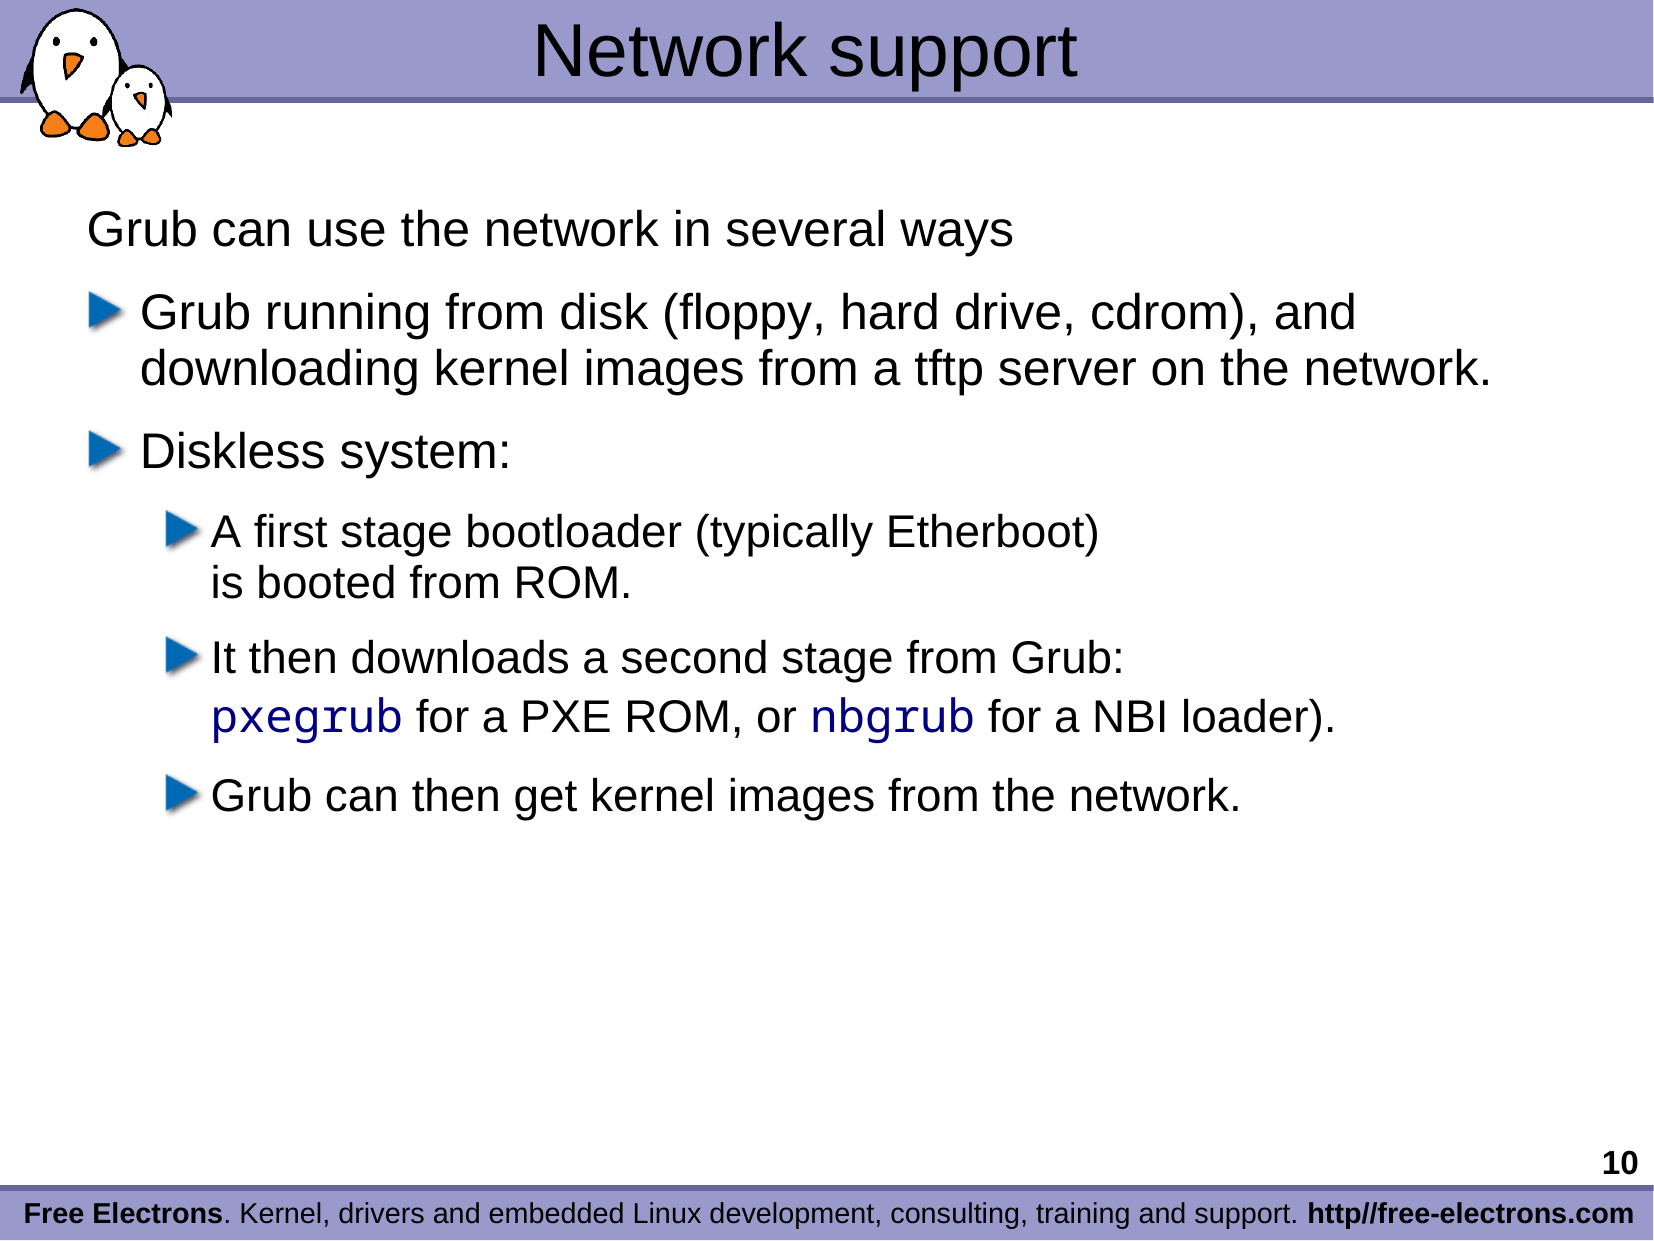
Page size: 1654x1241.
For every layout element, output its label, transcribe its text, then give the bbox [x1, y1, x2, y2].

picture [20, 8, 172, 147]
list Grub can use the network in several ways Grub running from disk (floppy, hard drive, cdrom), and downloading kernel images from a tftp server on the network. Diskless system: A first stage bootloader (typically Etherboot) is booted from ROM. It then downloads a second stage from Grub: pxegrub for a PXE ROM, or nbgrub for a NBI loader). Grub can then get kernel images from the network. [68, 201, 1592, 1118]
title Network support [60, 0, 1551, 101]
